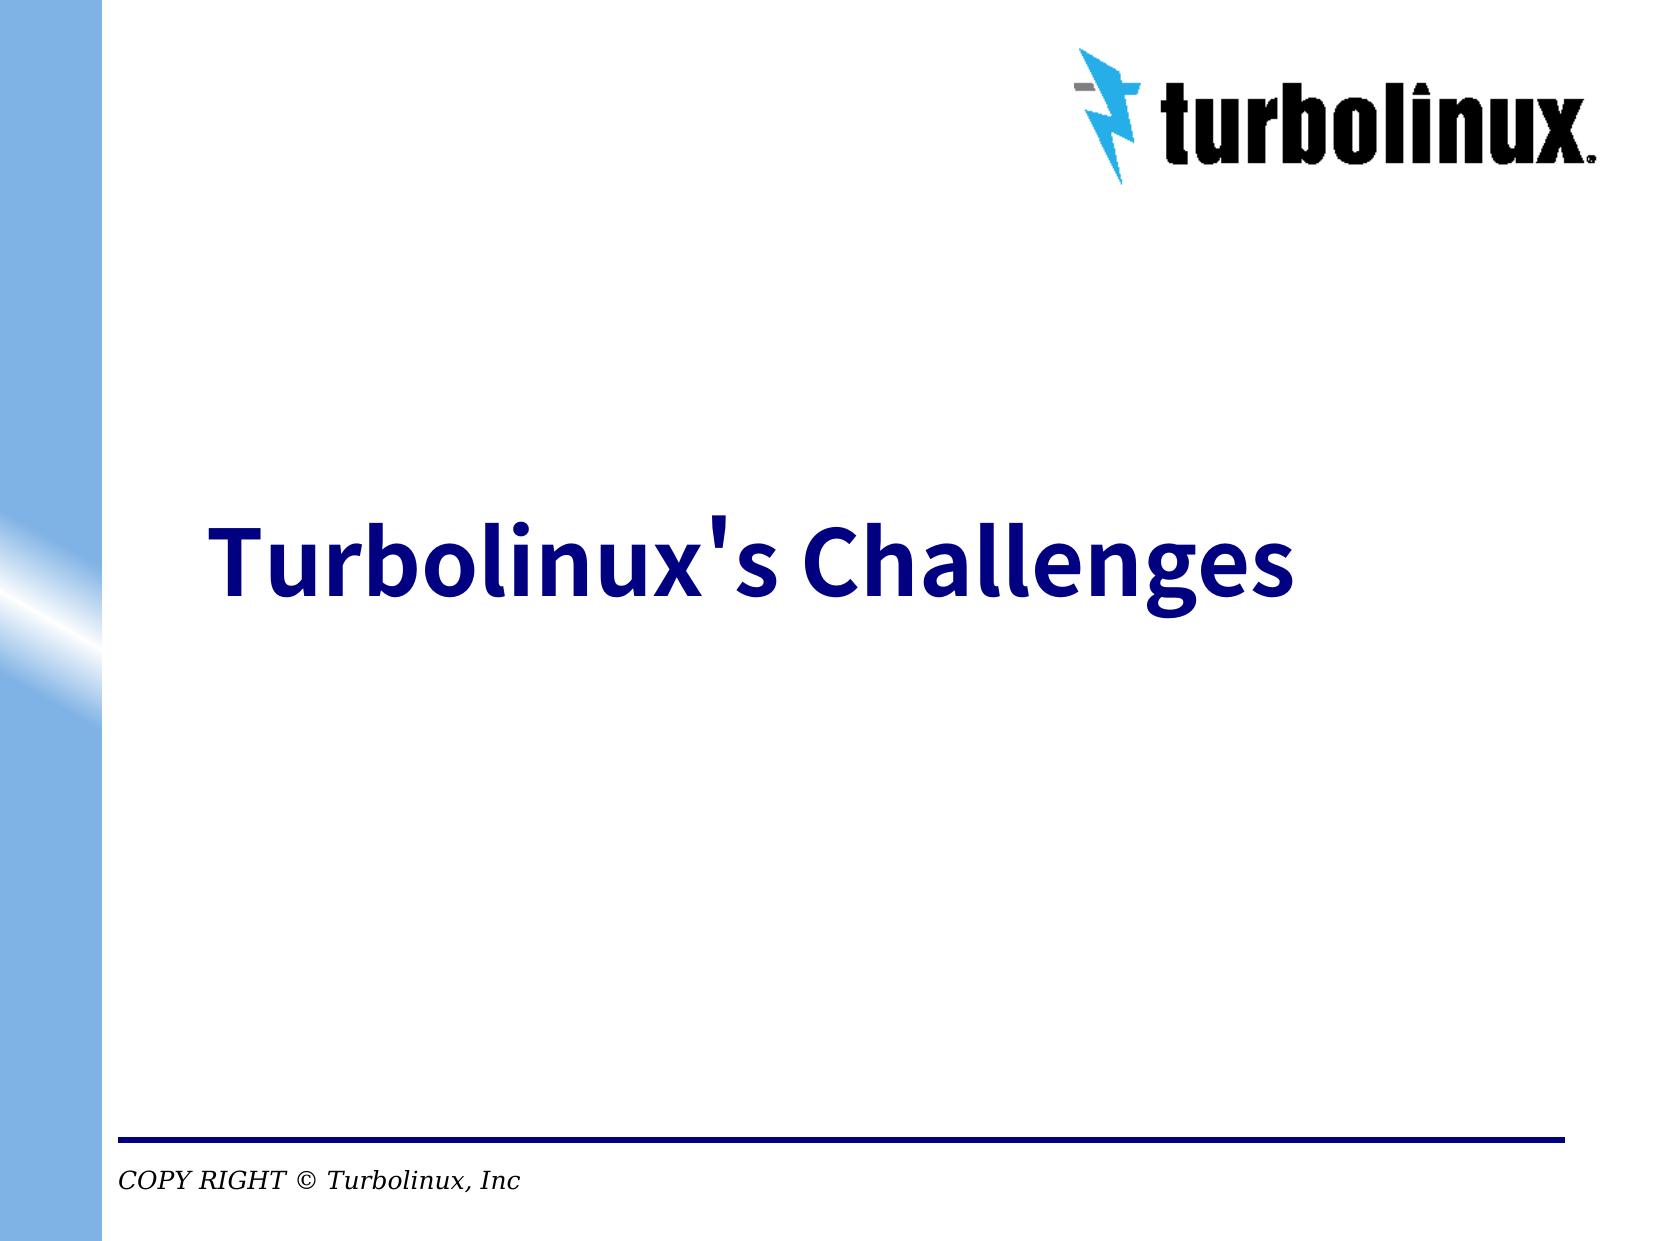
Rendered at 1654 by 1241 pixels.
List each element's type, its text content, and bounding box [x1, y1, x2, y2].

text_box Turbolinux's Challenges [206, 490, 1518, 650]
picture [1074, 47, 1607, 186]
